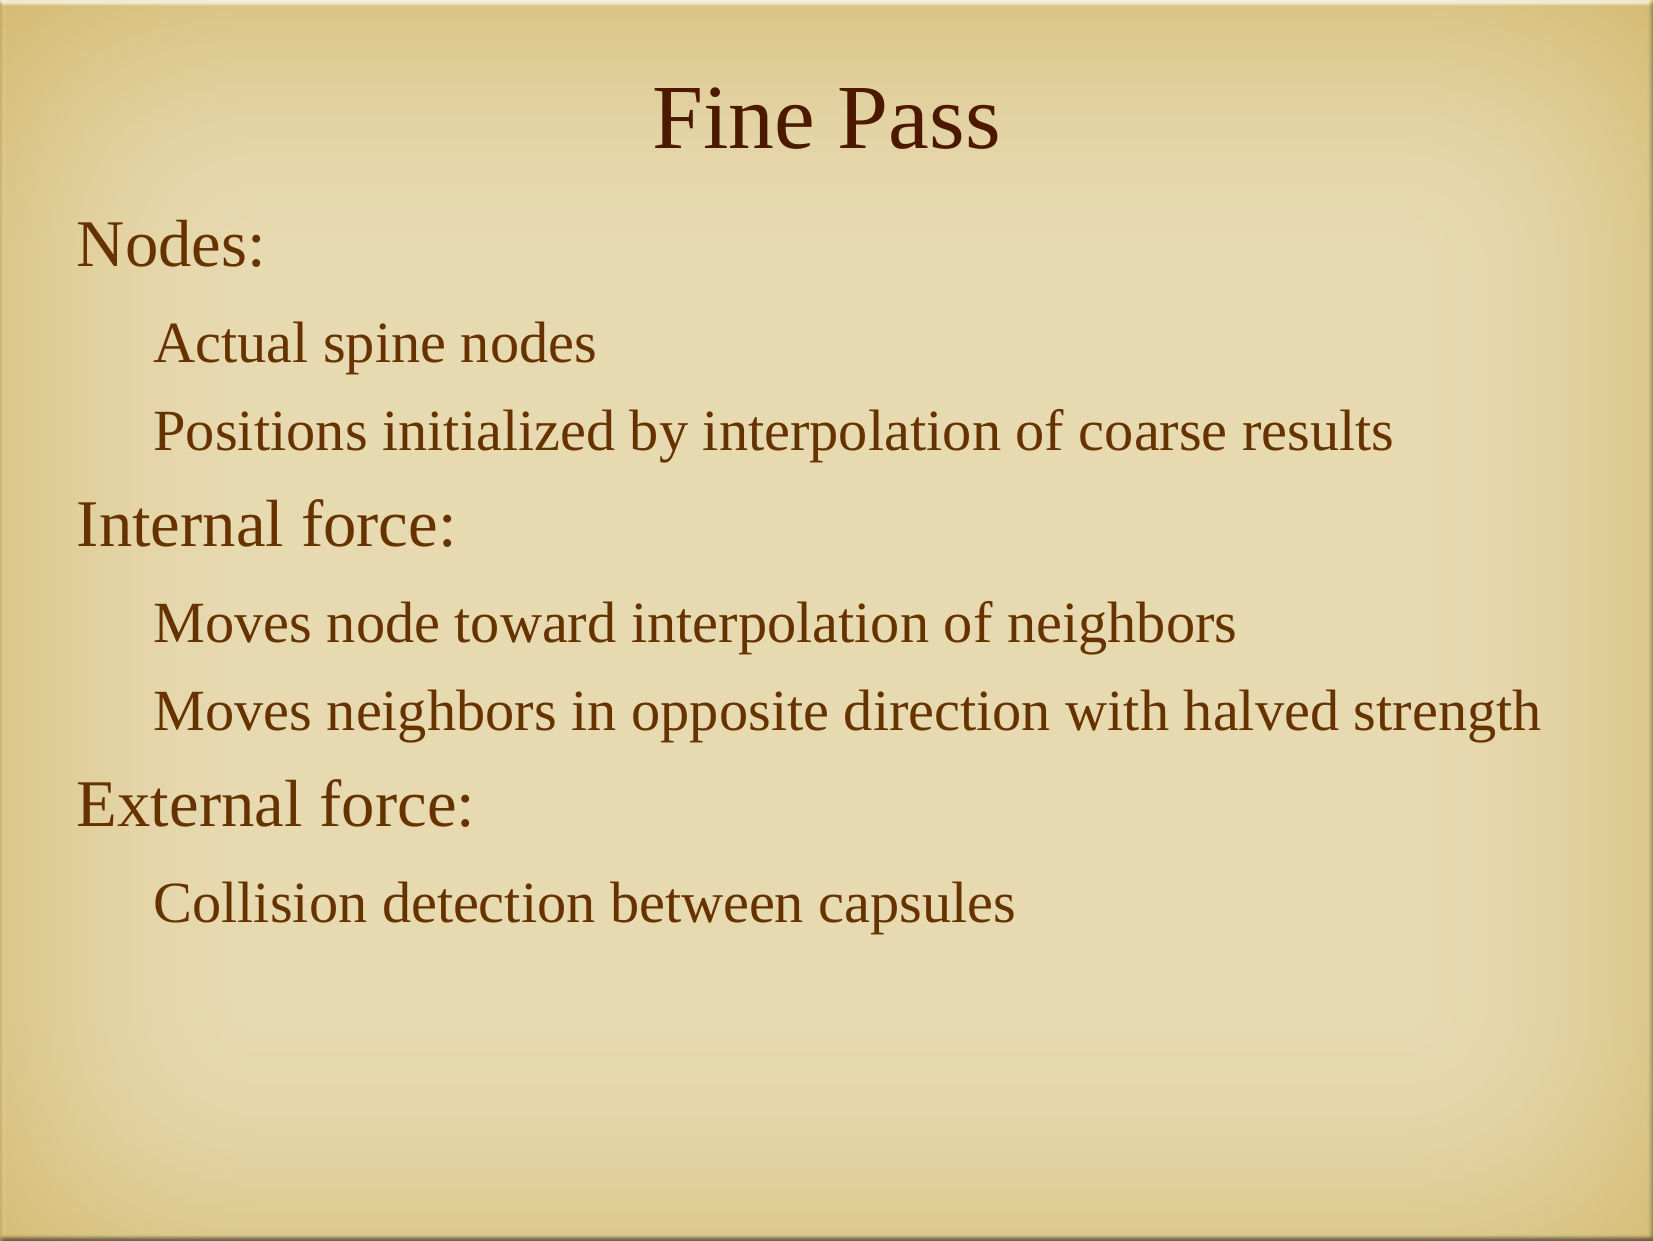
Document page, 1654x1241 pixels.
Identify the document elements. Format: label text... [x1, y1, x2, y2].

title Fine Pass [59, 58, 1595, 178]
list Nodes: Actual spine nodes Positions initialized by interpolation of coarse results Internal force: Moves node toward interpolation of neighbors Moves neighbors in opposite direction with halved strength External force: Collision detection between capsules [59, 206, 1595, 1182]
picture [0, 0, 1654, 1241]
